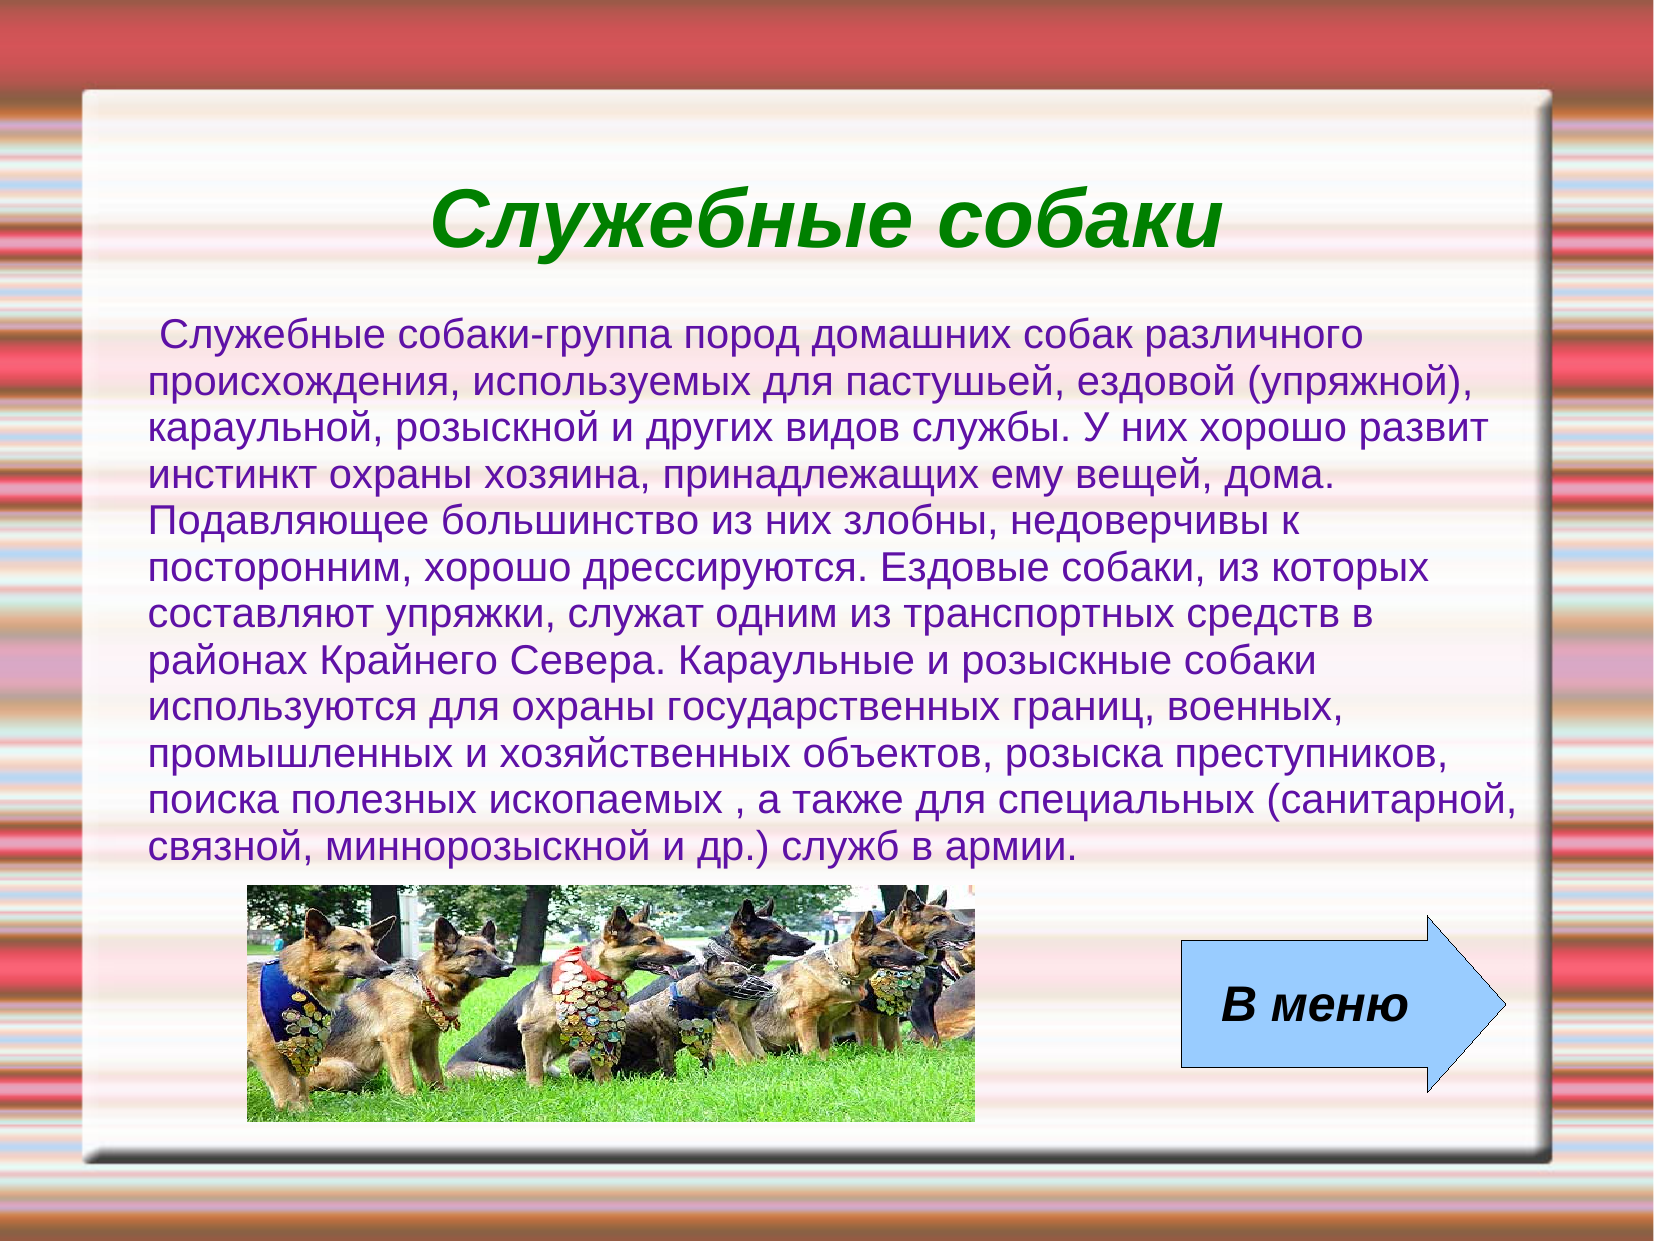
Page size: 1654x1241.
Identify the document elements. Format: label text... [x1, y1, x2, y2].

picture [0, 0, 1654, 1241]
title Служебные собаки [121, 114, 1534, 322]
text_box В меню [1181, 915, 1506, 1093]
list Служебные собаки-группа пород домашних собак различного происхождения, используемых для пастушьей, ездовой (упряжной), караульной, розыскной и других видов службы. У них хорошо развит инстинкт охраны хозяина, принадлежащих ему вещей, дома. Подавляющее большинство из них злобны, недоверчивы к посторонним, хорошо дрессируются. Ездовые собаки, из которых составляют упряжки, служат одним из транспортных средств в районах Крайнего Севера. Караульные и розыскные собаки используются для охраны государственных границ, военных, промышленных и хозяйственных объектов, розыска преступников, поиска полезных ископаемых , а также для специальных (санитарной, связной, миннорозыскной и др.) служб в армии. [147, 311, 1529, 1093]
